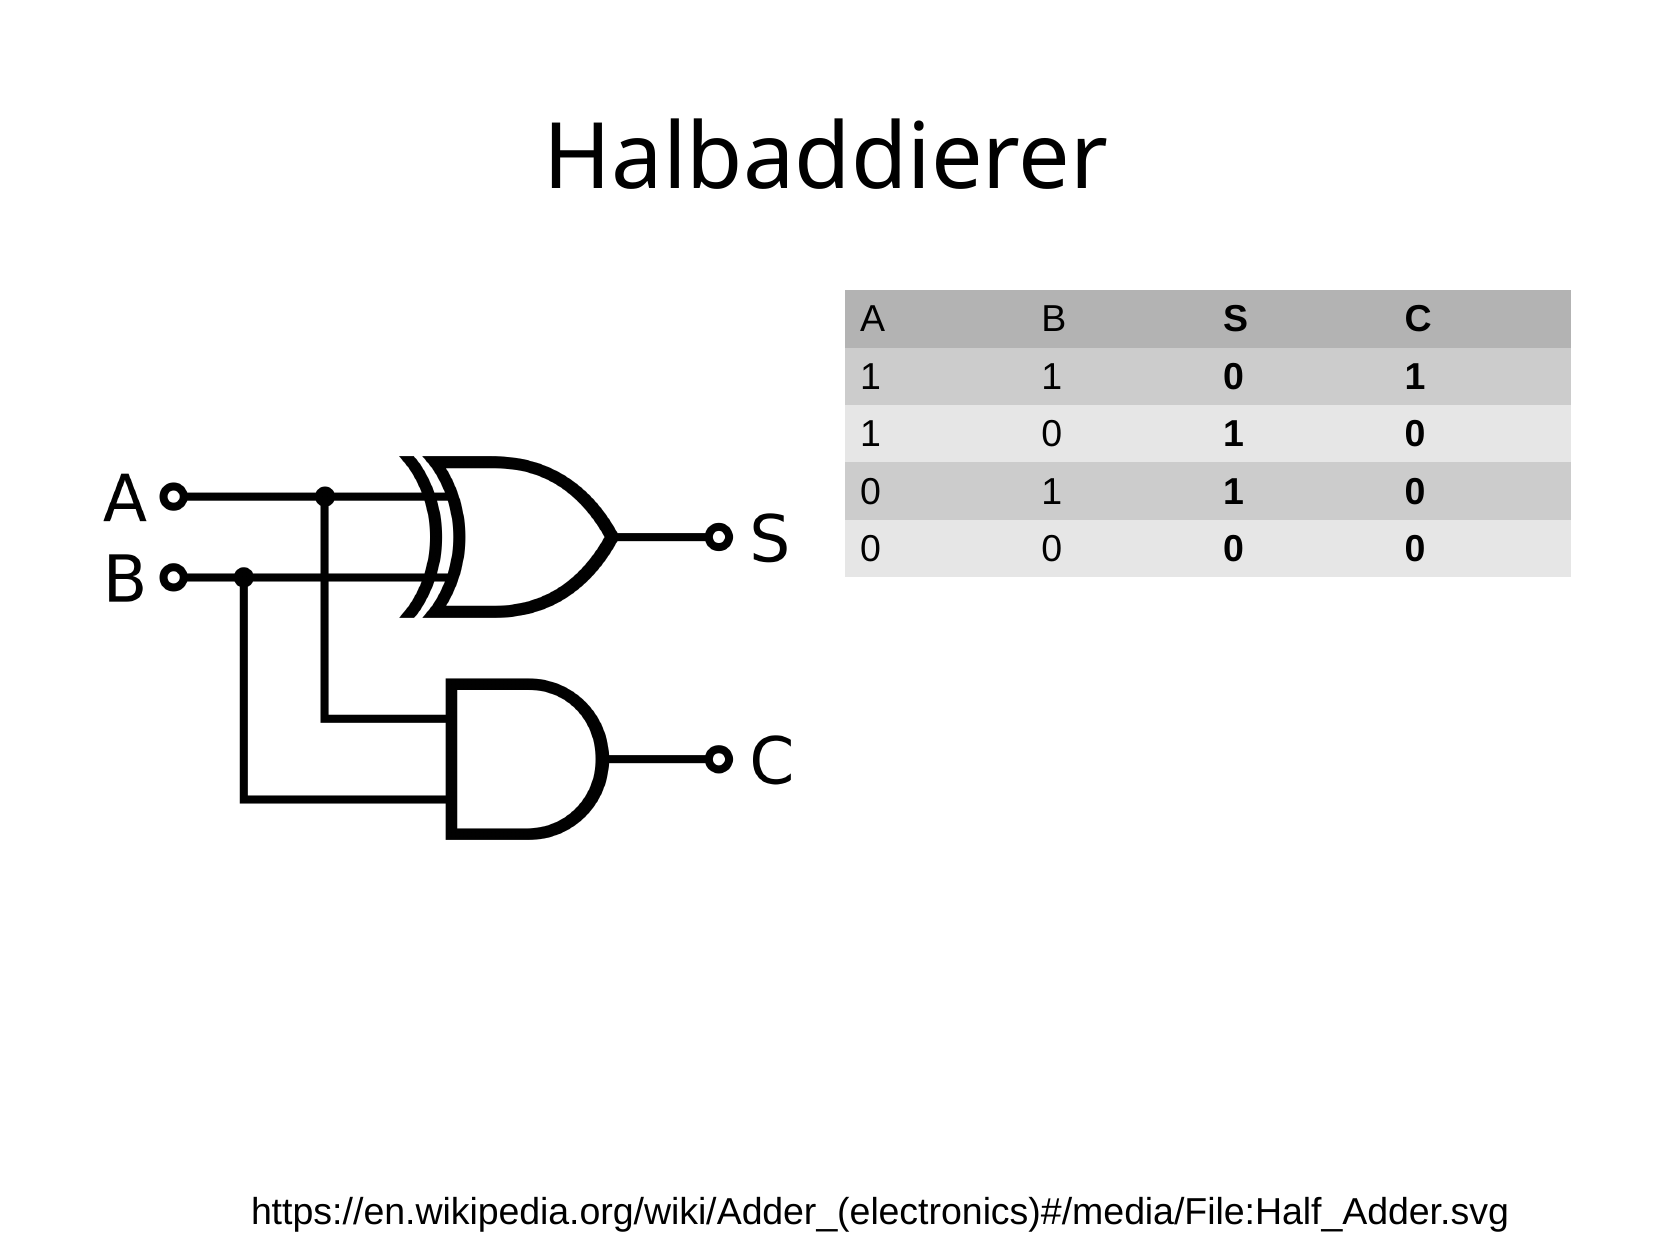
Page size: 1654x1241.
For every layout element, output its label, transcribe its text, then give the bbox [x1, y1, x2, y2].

title Halbaddierer [82, 49, 1571, 257]
table_header S [1208, 290, 1390, 348]
table_header C [1390, 290, 1571, 348]
table_cell 0 [1208, 520, 1390, 577]
table_cell 0 [845, 520, 1027, 577]
table_cell 0 [1390, 462, 1571, 520]
table_cell 1 [1027, 348, 1208, 405]
table_cell 0 [1027, 405, 1208, 462]
table_cell 0 [1027, 520, 1208, 577]
table_cell 1 [1027, 462, 1208, 520]
table_cell 0 [1208, 348, 1390, 405]
table_cell 1 [1208, 462, 1390, 520]
table_cell 1 [1390, 348, 1571, 405]
table_header B [1027, 290, 1208, 348]
table_cell 0 [845, 462, 1027, 520]
table_cell 1 [1208, 405, 1390, 462]
table_cell 0 [1390, 405, 1571, 462]
picture [82, 290, 809, 1010]
text_box https://en.wikipedia.org/wiki/Adder_(electronics)#/media/File:Half_Adder.svg [236, 1183, 1525, 1241]
table_header A [845, 290, 1027, 348]
table_cell 1 [845, 348, 1027, 405]
table_cell 1 [845, 405, 1027, 462]
table_cell 0 [1390, 520, 1571, 577]
